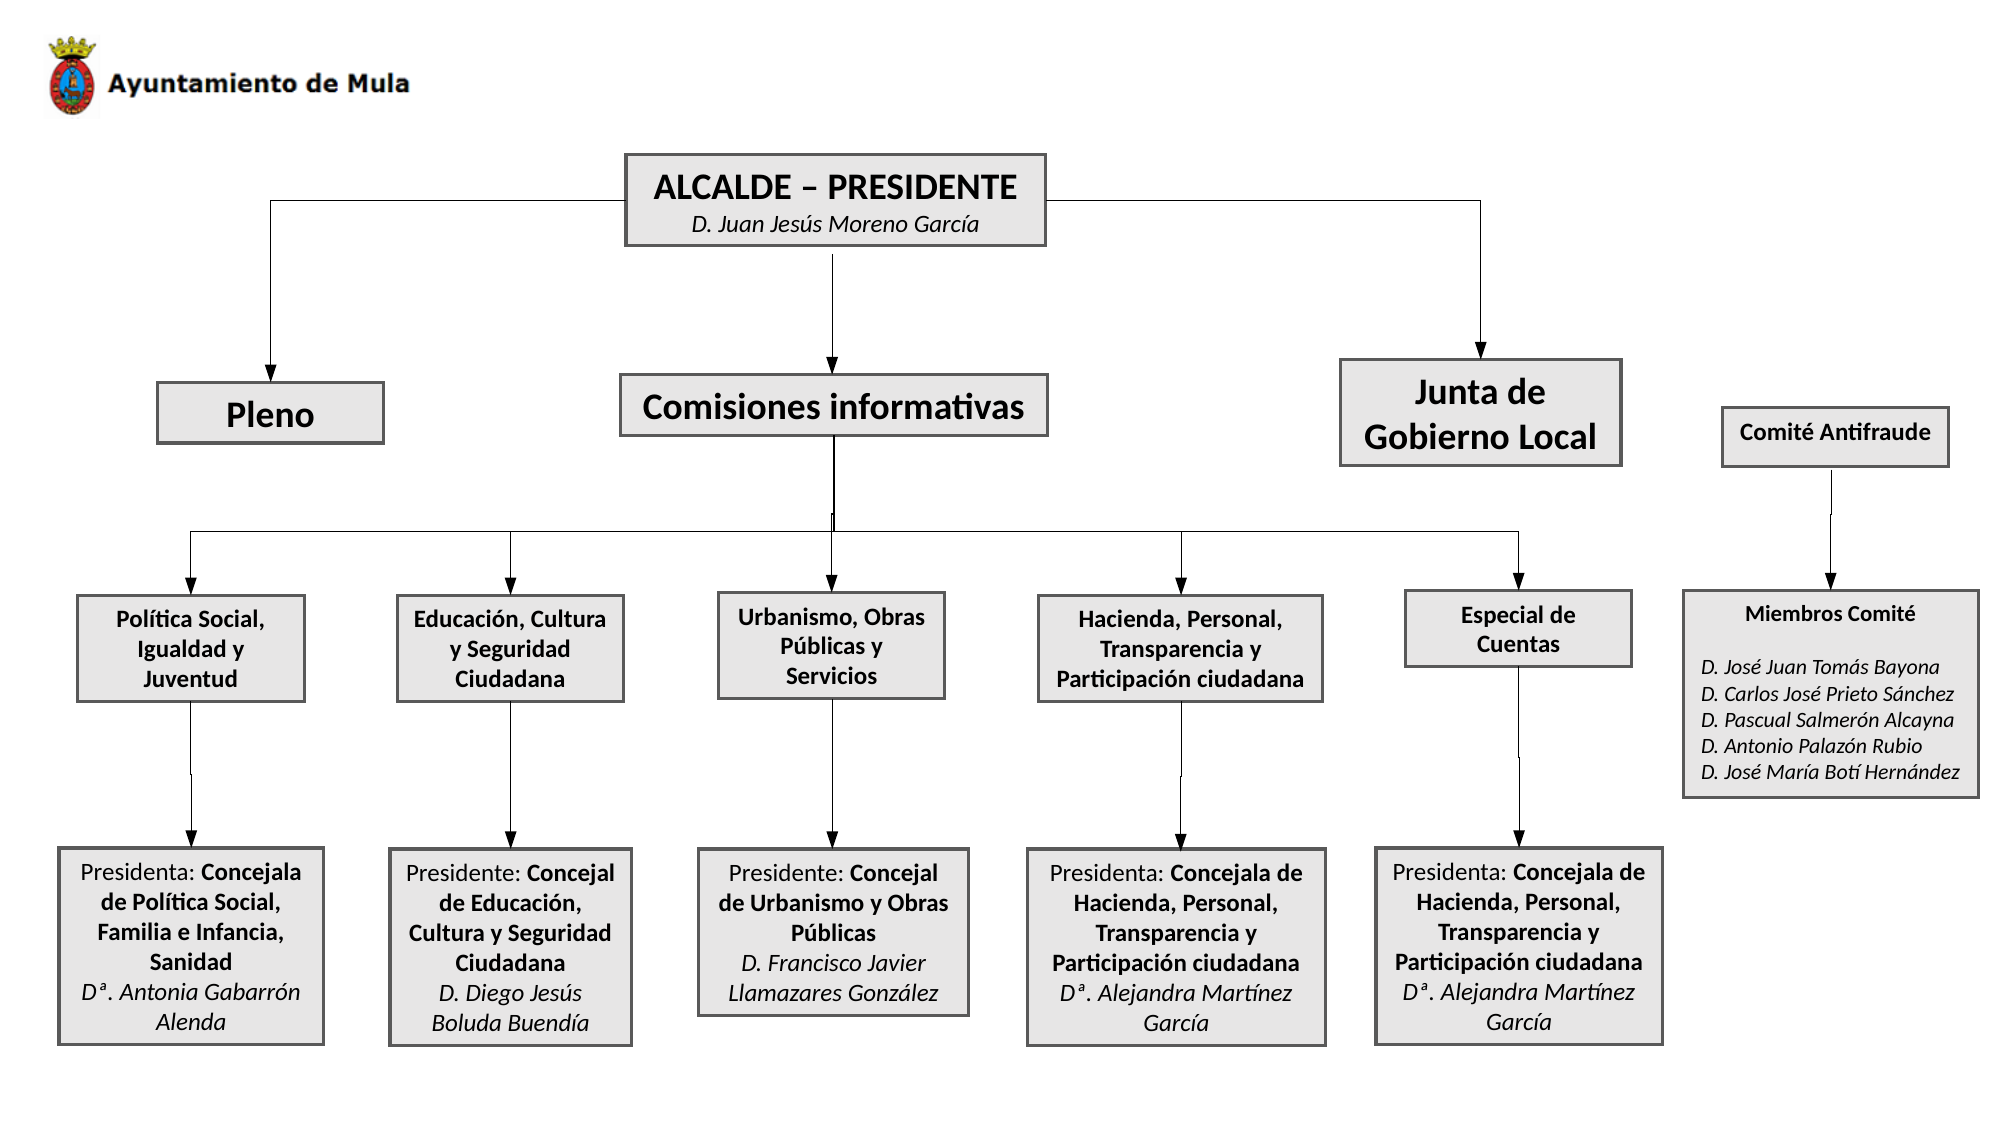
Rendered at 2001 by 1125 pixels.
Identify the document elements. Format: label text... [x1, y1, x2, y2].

text_box Educación, Cultura y Seguridad Ciudadana [397, 595, 624, 702]
text_box Comisiones informativas [620, 374, 1048, 436]
text_box Presidenta: Concejala de Hacienda, Personal, Transparencia y Participación ciudadana Dª. Alejandra Martínez García [1027, 849, 1326, 1046]
text_box Junta de Gobierno Local [1340, 359, 1622, 466]
text_box Urbanismo, Obras Públicas y Servicios [718, 592, 945, 699]
text_box Presidenta: Concejala de Política Social, Familia e Infancia, Sanidad Dª. Antonia Gabarrón Alenda [58, 847, 324, 1045]
text_box Política Social, Igualdad y Juventud [77, 595, 305, 702]
text_box Comité Antifraude [1722, 407, 1949, 467]
text_box ALCALDE – PRESIDENTE D. Juan Jesús Moreno García [625, 154, 1046, 246]
text_box Presidenta: Concejala de Hacienda, Personal, Transparencia y Participación ciudadana Dª. Alejandra Martínez García [1375, 847, 1663, 1045]
text_box Presidente: Concejal de Educación, Cultura y Seguridad Ciudadana D. Diego Jesús Boluda Buendía [390, 849, 632, 1046]
text_box Hacienda, Personal, Transparencia y Participación ciudadana [1038, 595, 1323, 702]
text_box Pleno [157, 382, 384, 443]
text_box Presidente: Concejal de Urbanismo y Obras Públicas D. Francisco Javier Llamazares González [698, 849, 969, 1016]
picture [31, 23, 432, 131]
text_box Especial de Cuentas [1405, 590, 1632, 667]
text_box Miembros Comité D. José Juan Tomás Bayona D. Carlos José Prieto Sánchez D. Pascual Salmerón Alcayna D. Antonio Palazón Rubio D. José María Botí Hernández [1683, 590, 1979, 798]
